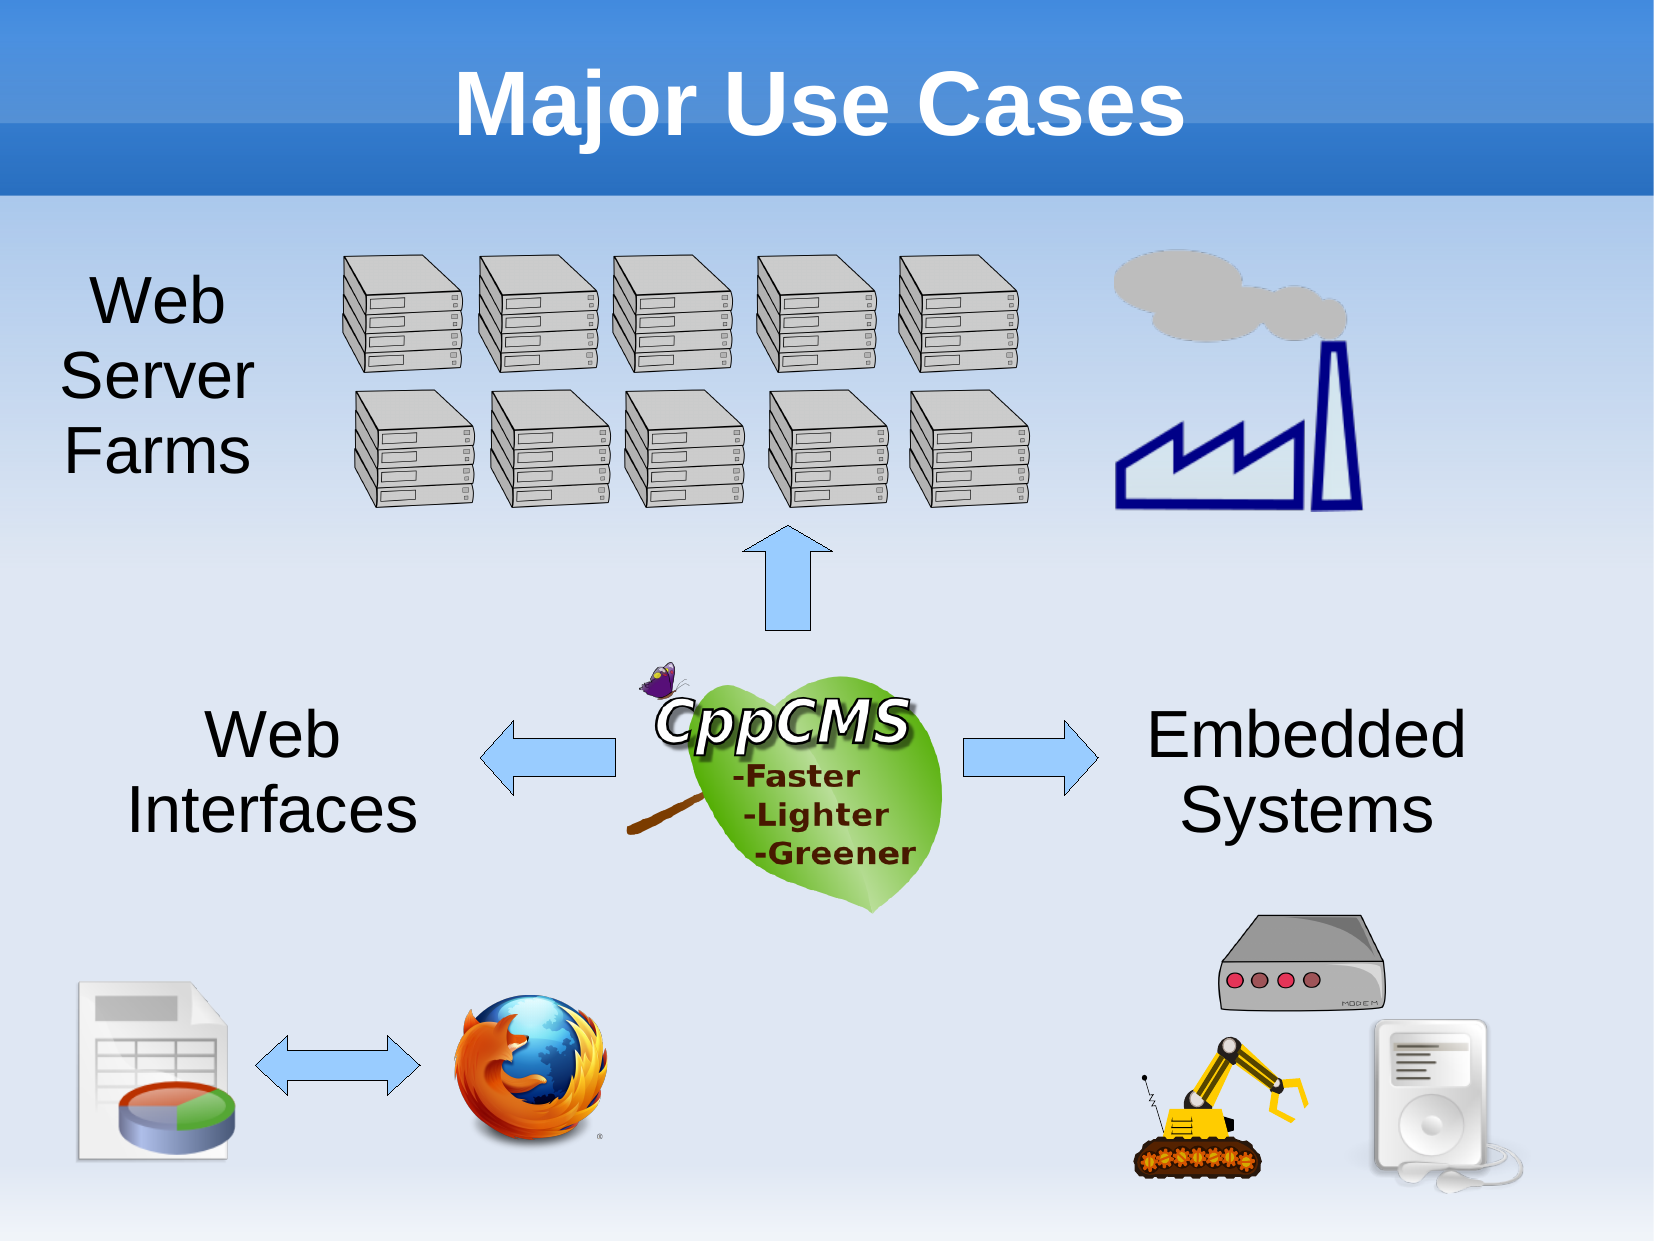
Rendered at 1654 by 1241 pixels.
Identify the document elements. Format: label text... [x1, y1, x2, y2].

text_box Web Interfaces [111, 690, 436, 855]
title Major Use Cases [76, 0, 1565, 208]
text_box [480, 720, 616, 796]
text_box Web Server Farms [45, 255, 272, 496]
text_box [255, 1035, 421, 1096]
text_box [963, 720, 1099, 796]
text_box [742, 525, 833, 631]
picture [0, 0, 1654, 1241]
text_box Embedded Systems [1131, 690, 1486, 855]
